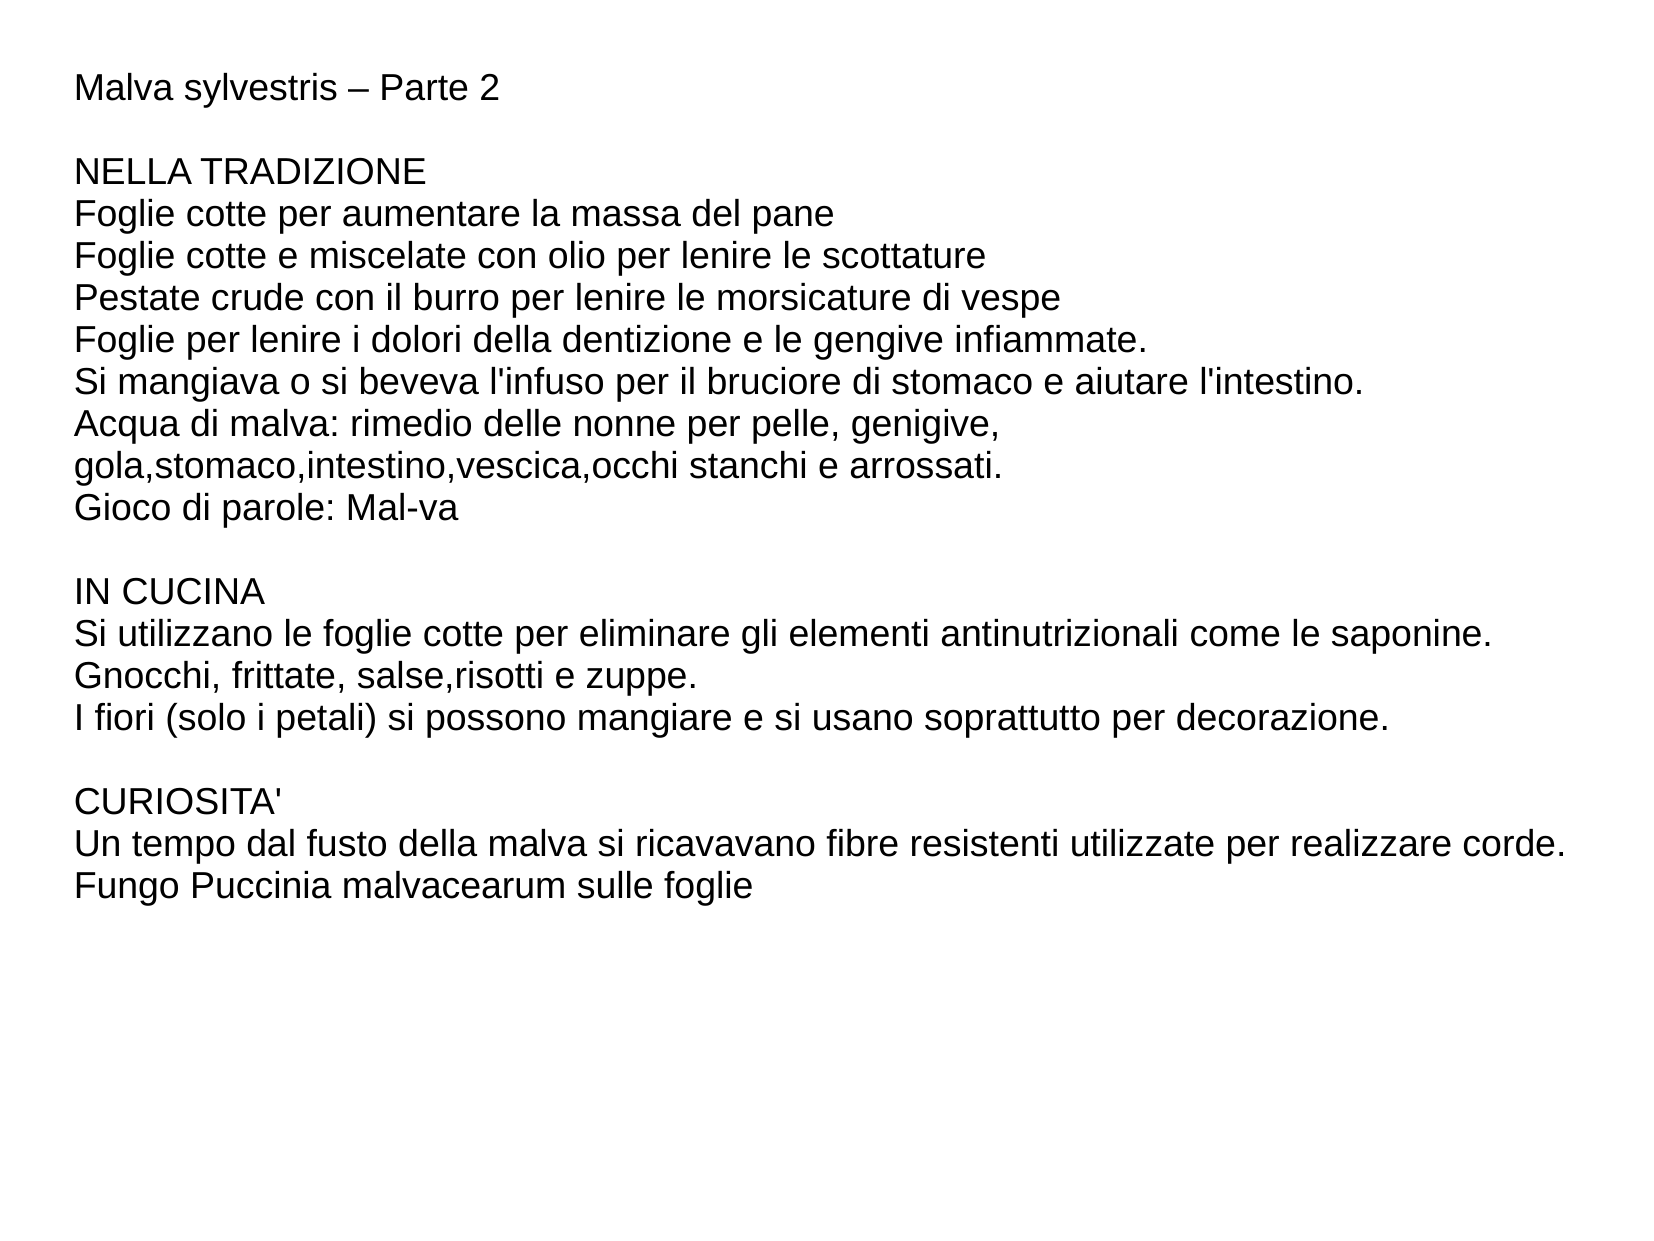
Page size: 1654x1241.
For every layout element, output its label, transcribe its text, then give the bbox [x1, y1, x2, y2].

text_box Malva sylvestris – Parte 2 NELLA TRADIZIONE Foglie cotte per aumentare la massa del pane Foglie cotte e miscelate con olio per lenire le scottature Pestate crude con il burro per lenire le morsicature di vespe Foglie per lenire i dolori della dentizione e le gengive infiammate. Si mangiava o si beveva l'infuso per il bruciore di stomaco e aiutare l'intestino. Acqua di malva: rimedio delle nonne per pelle, genigive, gola,stomaco,intestino,vescica,occhi stanchi e arrossati. Gioco di parole: Mal-va IN CUCINA Si utilizzano le foglie cotte per eliminare gli elementi antinutrizionali come le saponine. Gnocchi, frittate, salse,risotti e zuppe. I fiori (solo i petali) si possono mangiare e si usano soprattutto per decorazione. CURIOSITA' Un tempo dal fusto della malva si ricavavano fibre resistenti utilizzate per realizzare corde. Fungo Puccinia malvacearum sulle foglie [59, 59, 1595, 957]
